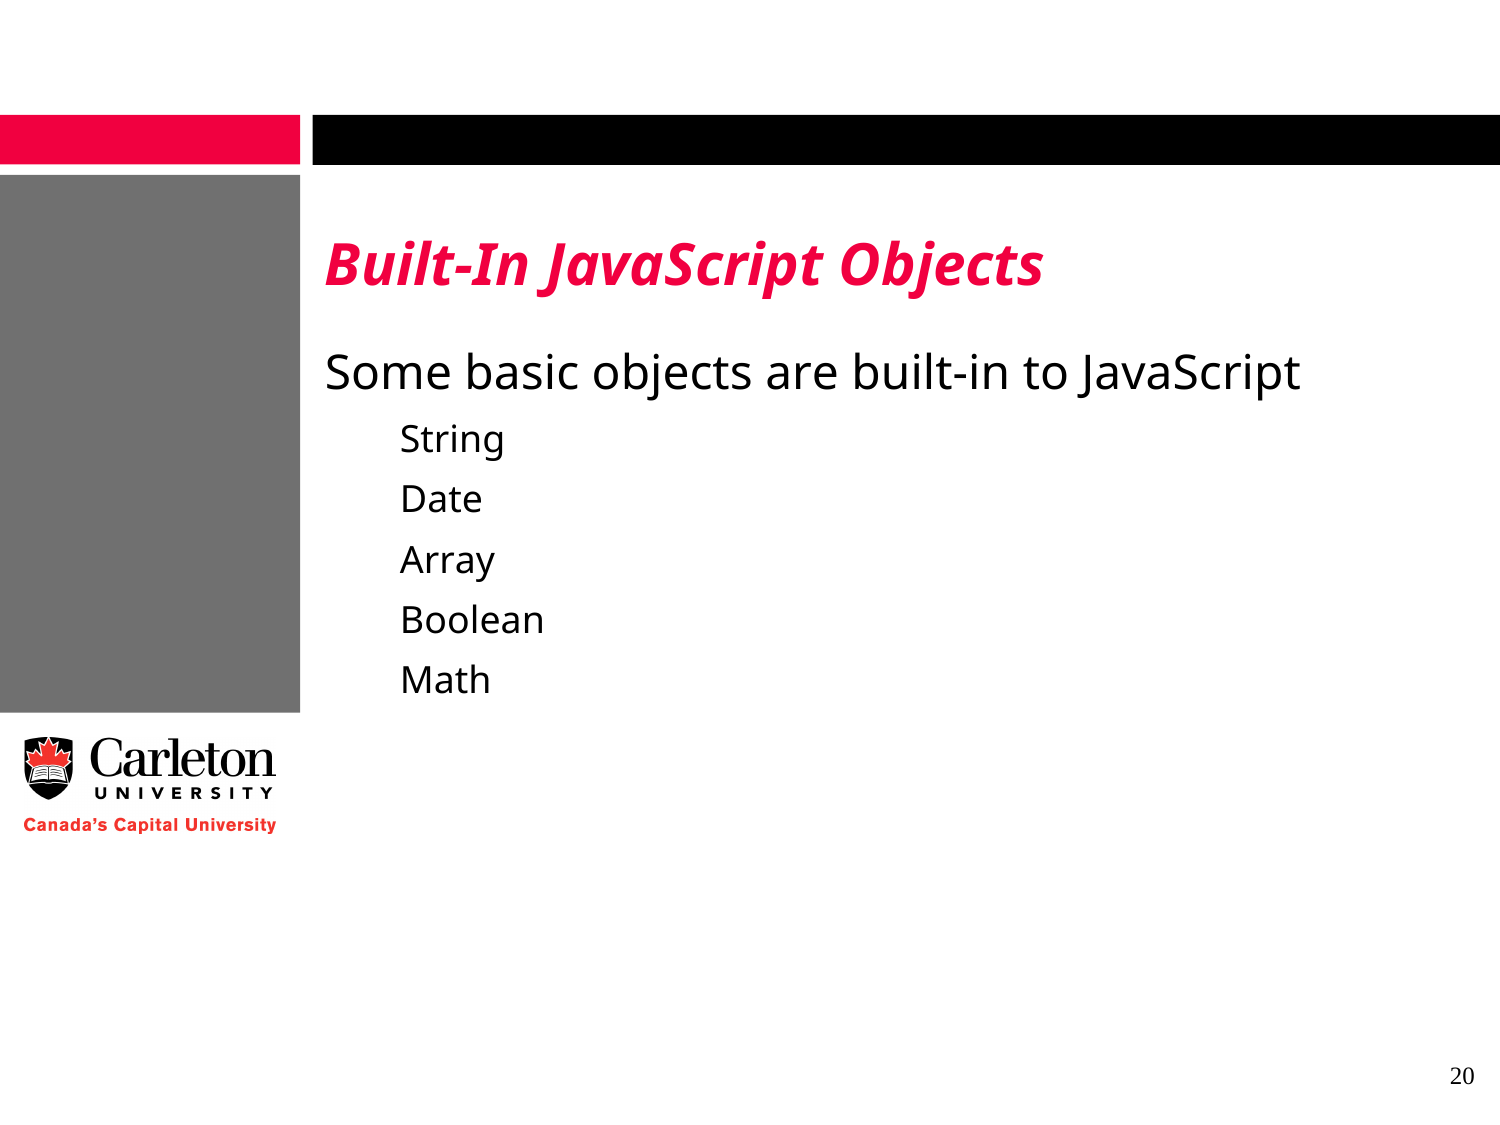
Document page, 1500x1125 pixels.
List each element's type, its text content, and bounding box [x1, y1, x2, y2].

title Built-In JavaScript Objects [324, 194, 1450, 324]
list Some basic objects are built-in to JavaScript String Date Array Boolean Math [324, 324, 1450, 1036]
picture [24, 737, 276, 834]
